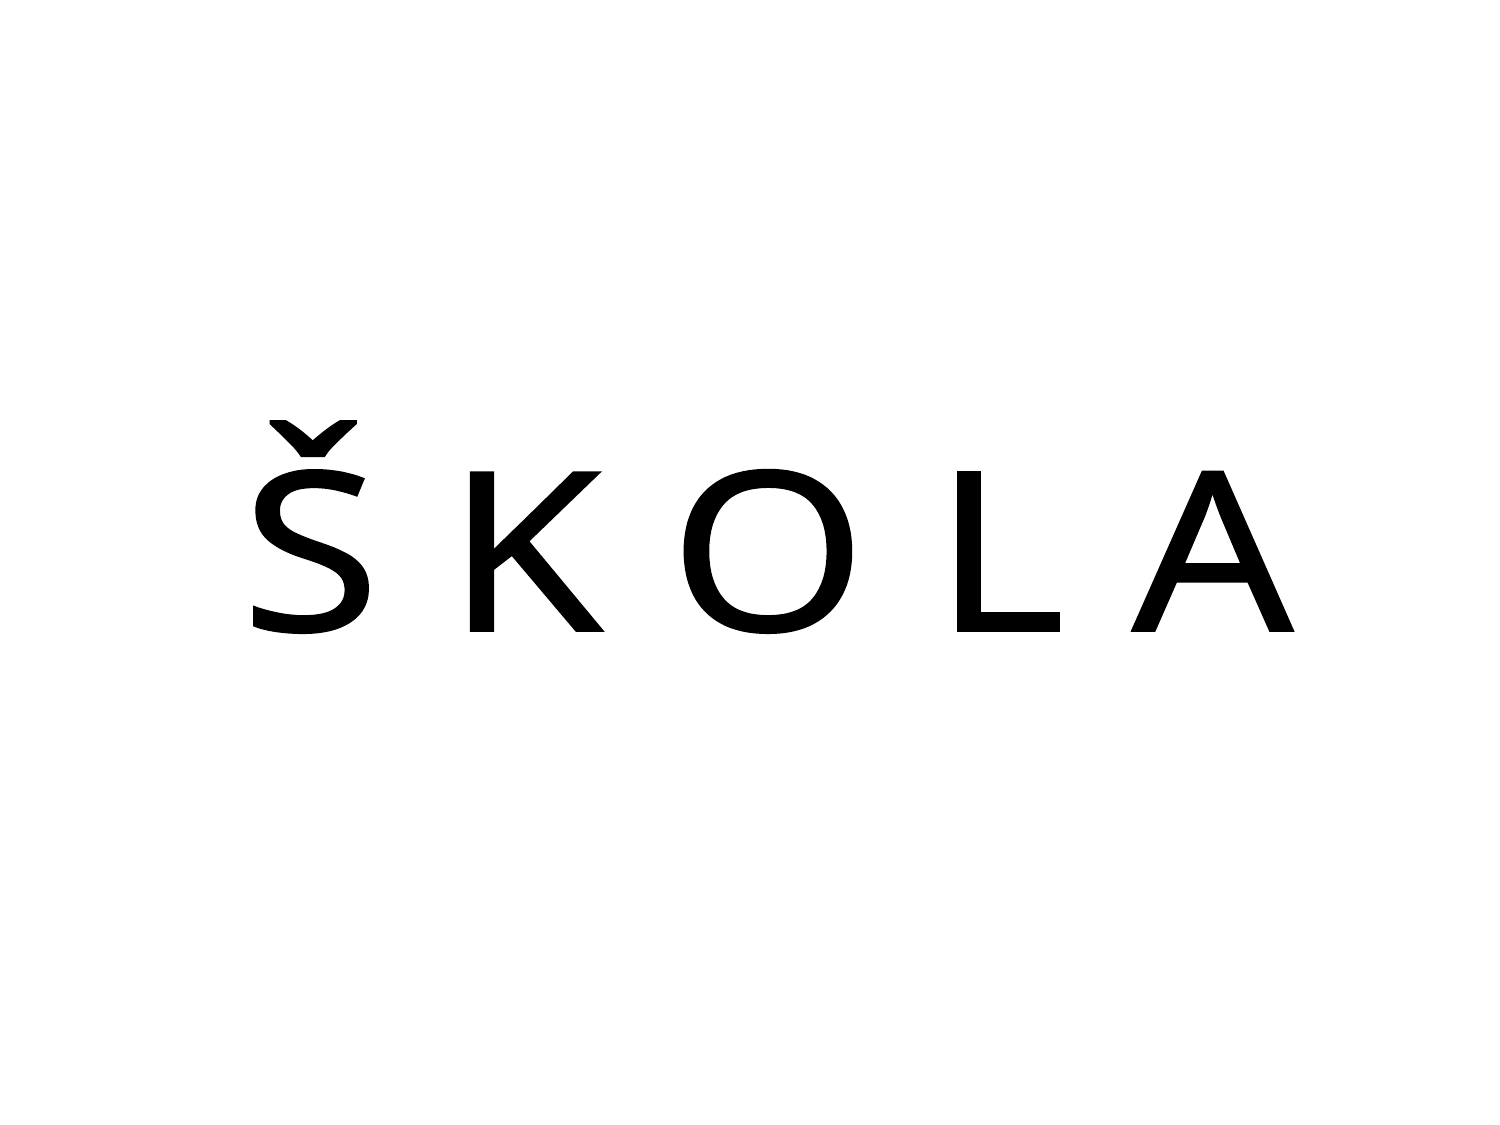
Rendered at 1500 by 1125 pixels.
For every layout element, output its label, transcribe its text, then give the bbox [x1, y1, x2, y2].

text_box Š K O L A [1131, 471, 1294, 632]
text_box Š K O L A [470, 472, 604, 632]
text_box Š K O L A [270, 420, 357, 457]
text_box Š K O L A [684, 469, 852, 634]
text_box Š K O L A [253, 469, 369, 634]
text_box Š K O L A [957, 472, 1060, 632]
